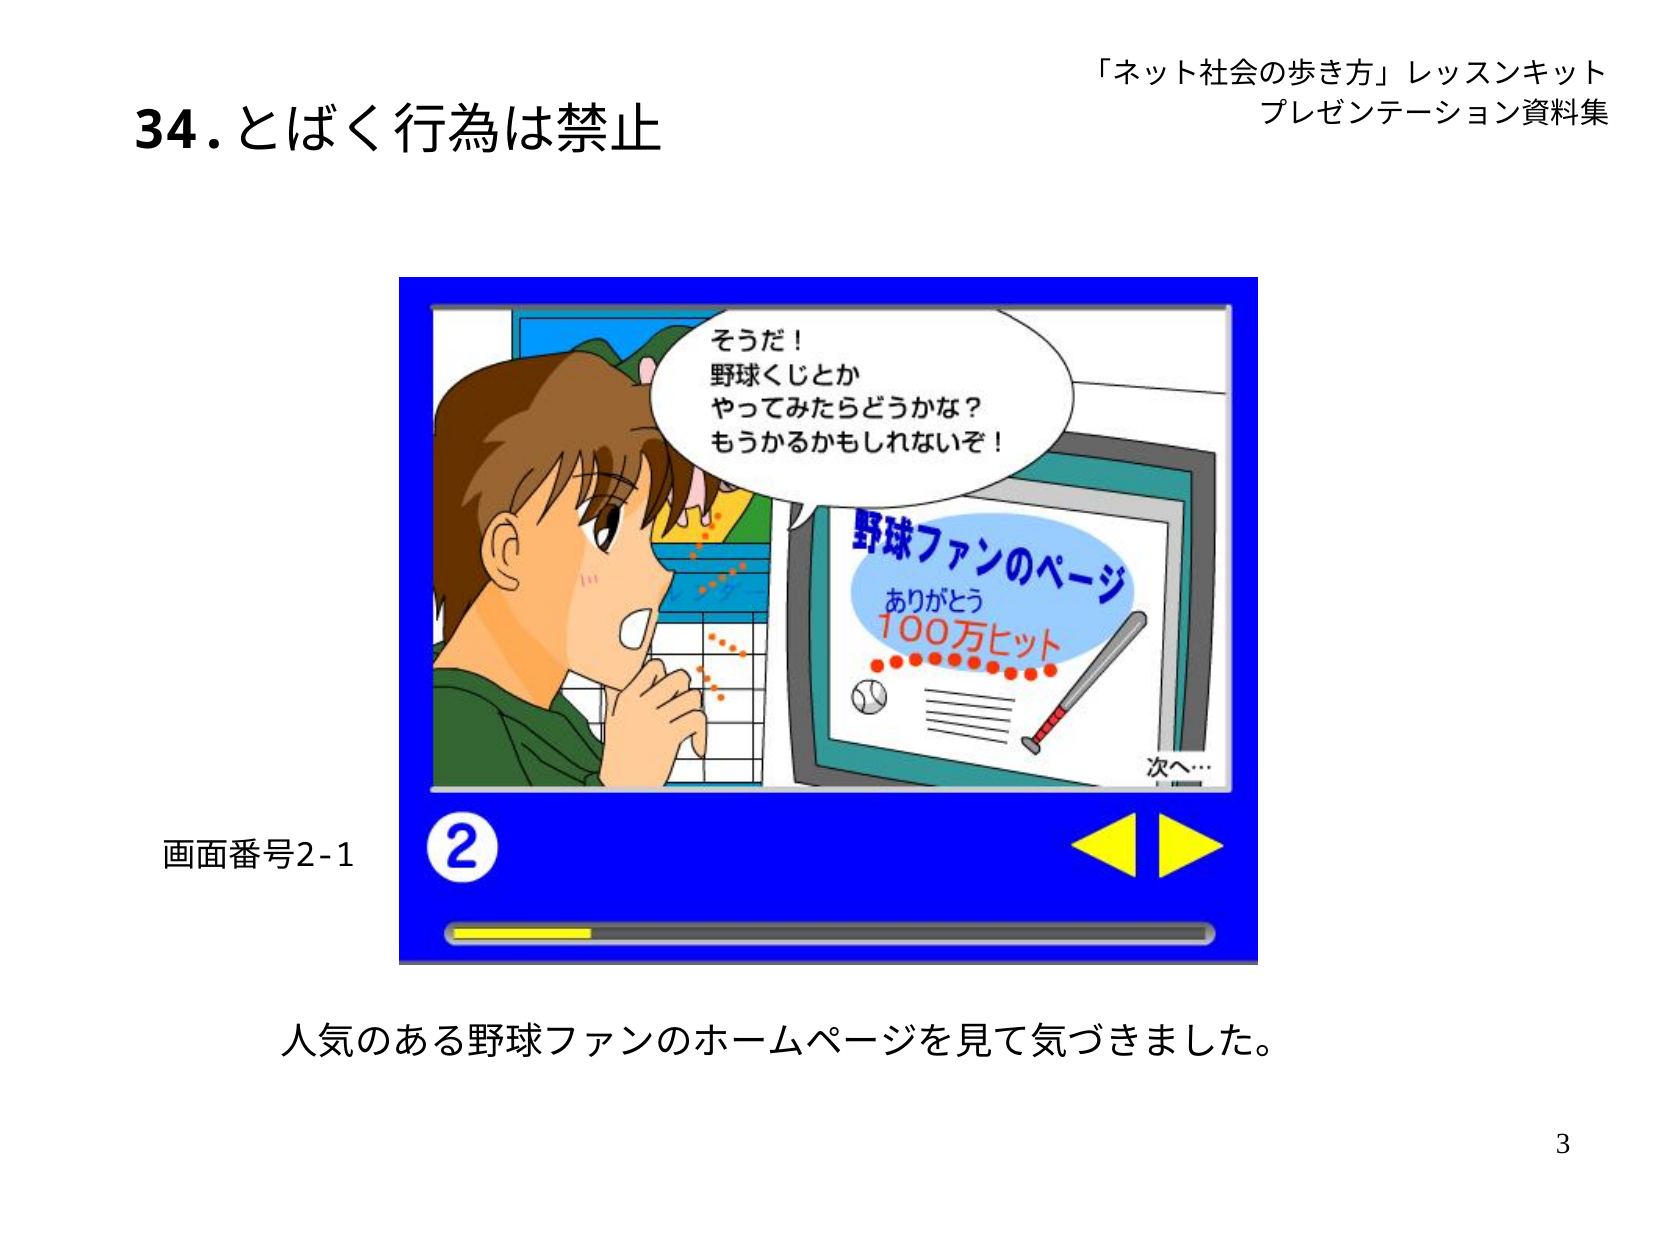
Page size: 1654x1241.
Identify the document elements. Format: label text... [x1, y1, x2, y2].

text_box 34.とばく行為は禁止 [118, 88, 1241, 169]
text_box 「ネット社会の歩き方」レッスンキット プレゼンテーション資料集 [1062, 44, 1625, 139]
text_box 人気のある野球ファンのホームページを見て気づきました。 [265, 1003, 1447, 1074]
picture [399, 277, 1258, 965]
text_box 画面番号2-1 [147, 826, 384, 882]
